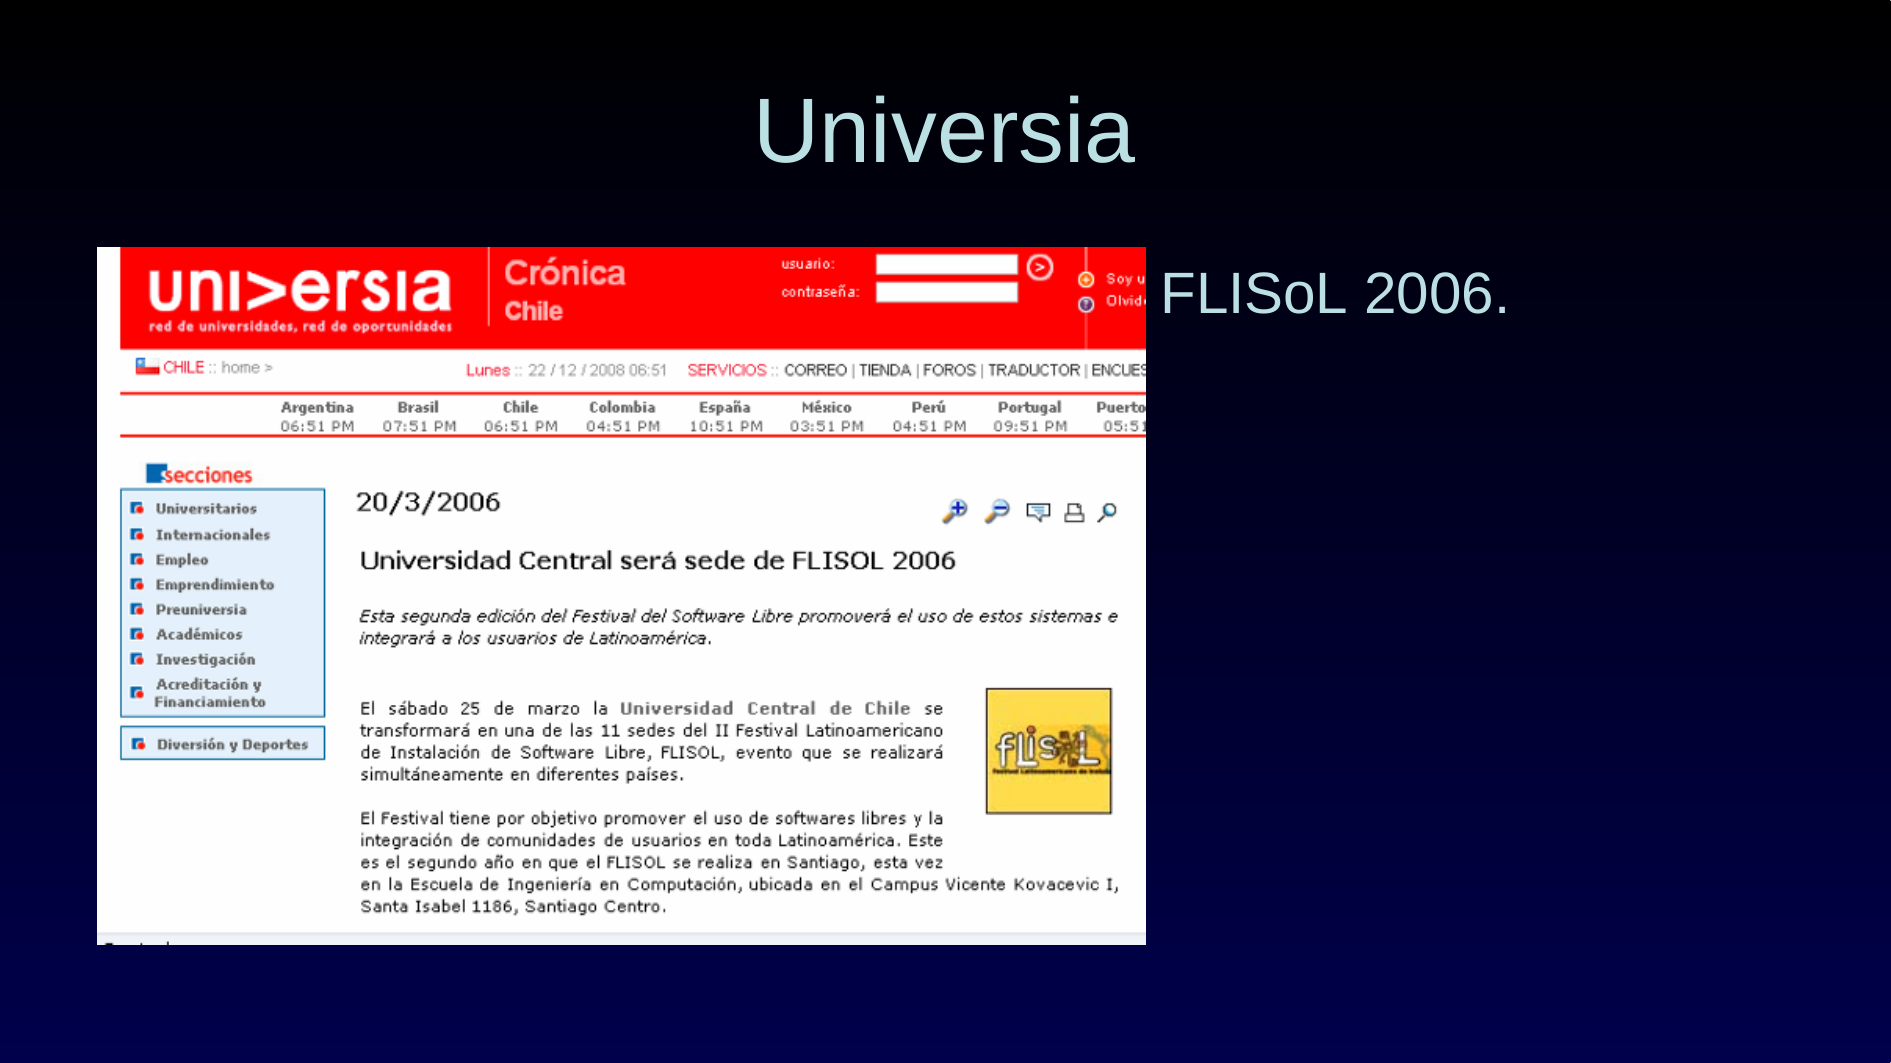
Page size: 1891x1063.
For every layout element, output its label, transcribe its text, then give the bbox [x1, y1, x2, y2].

title Universia [94, 42, 1796, 220]
picture [97, 247, 1145, 945]
text_box FLISoL 2006. [1145, 247, 1843, 950]
